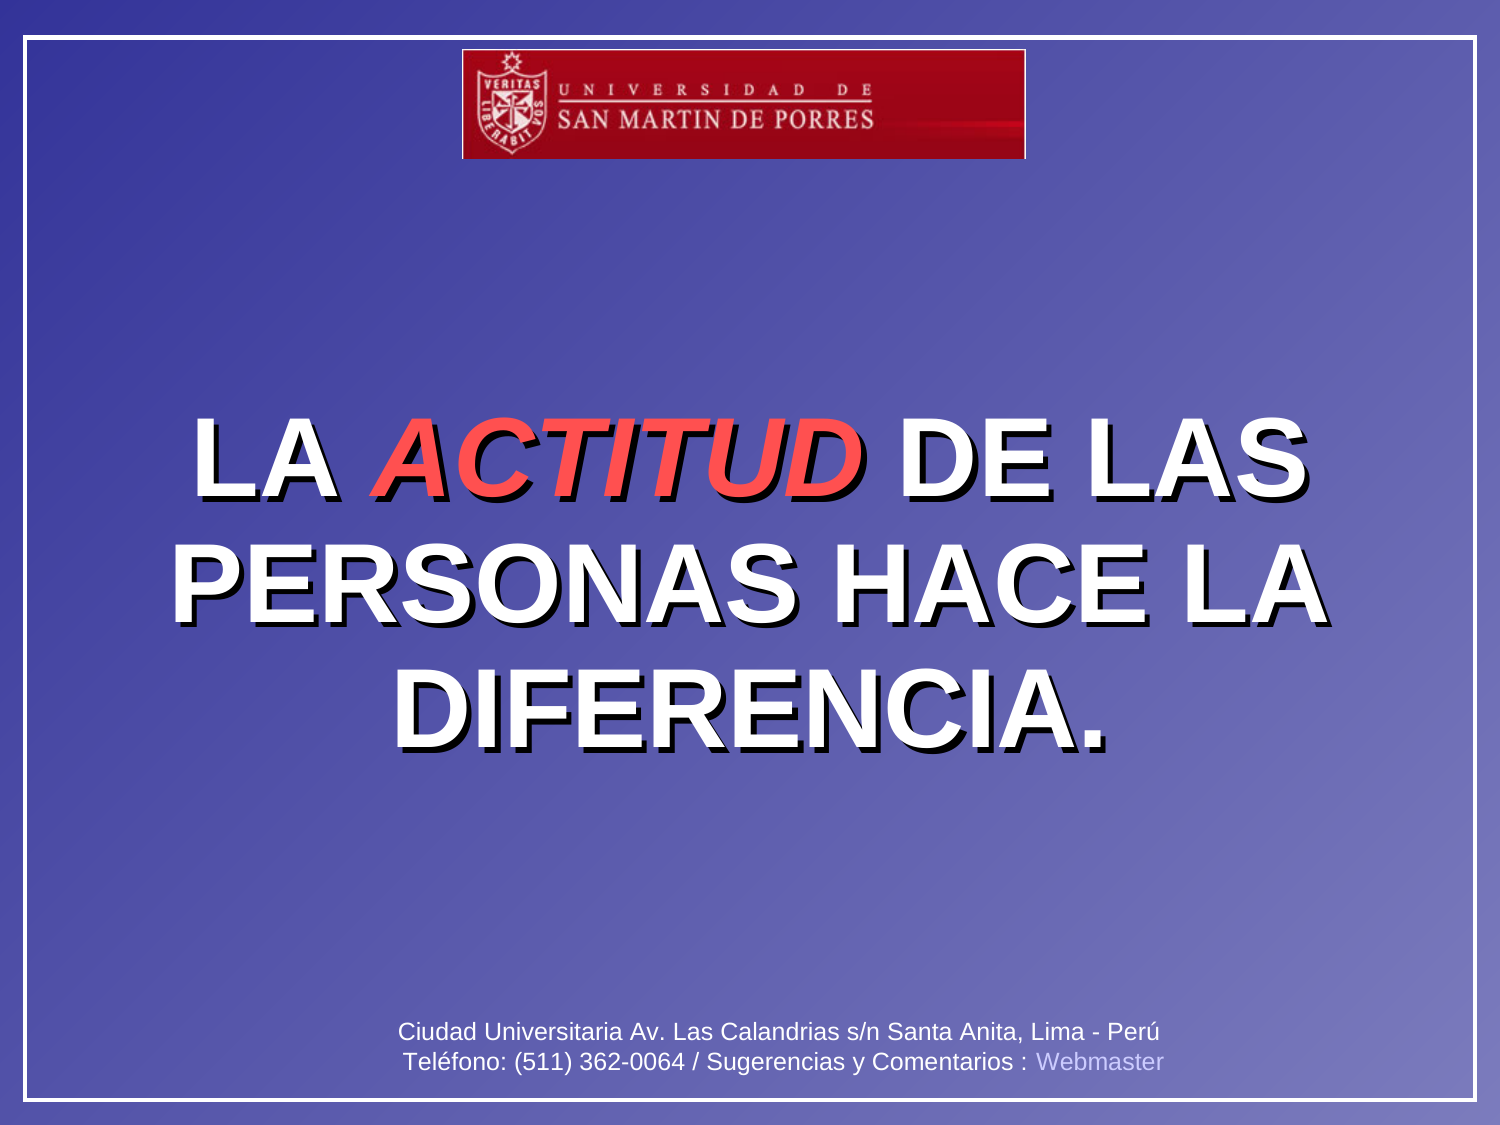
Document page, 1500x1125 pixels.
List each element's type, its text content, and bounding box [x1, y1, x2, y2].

title LA ACTITUD DE LAS PERSONAS HACE LA DIFERENCIA. [112, 387, 1388, 808]
picture [462, 49, 1026, 159]
